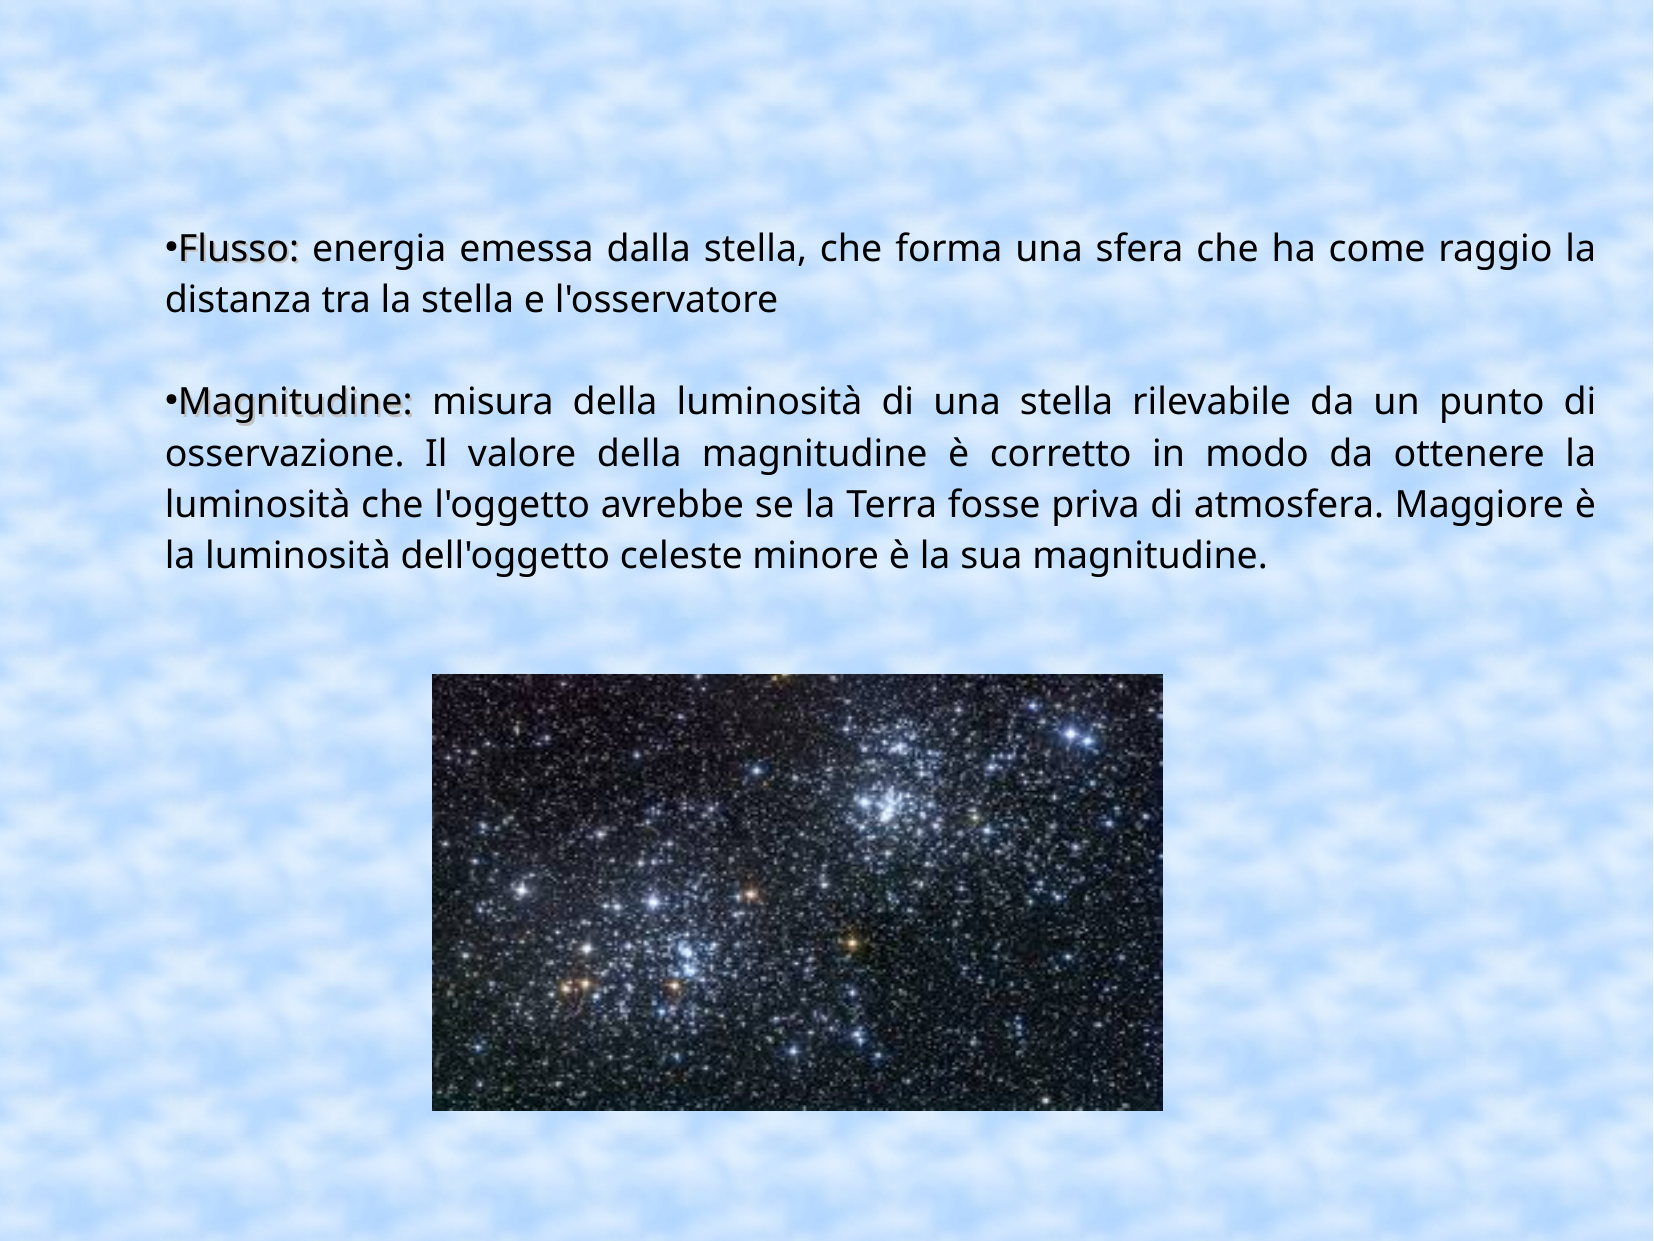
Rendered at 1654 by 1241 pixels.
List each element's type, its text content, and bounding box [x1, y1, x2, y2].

text_box Flusso: energia emessa dalla stella, che forma una sfera che ha come raggio la distanza tra la stella e l'osservatore Magnitudine: misura della luminosità di una stella rilevabile da un punto di osservazione. Il valore della magnitudine è corretto in modo da ottenere la luminosità che l'oggetto avrebbe se la Terra fosse priva di atmosfera. Maggiore è la luminosità dell'oggetto celeste minore è la sua magnitudine. [150, 112, 1613, 1101]
picture [0, 0, 1654, 1241]
